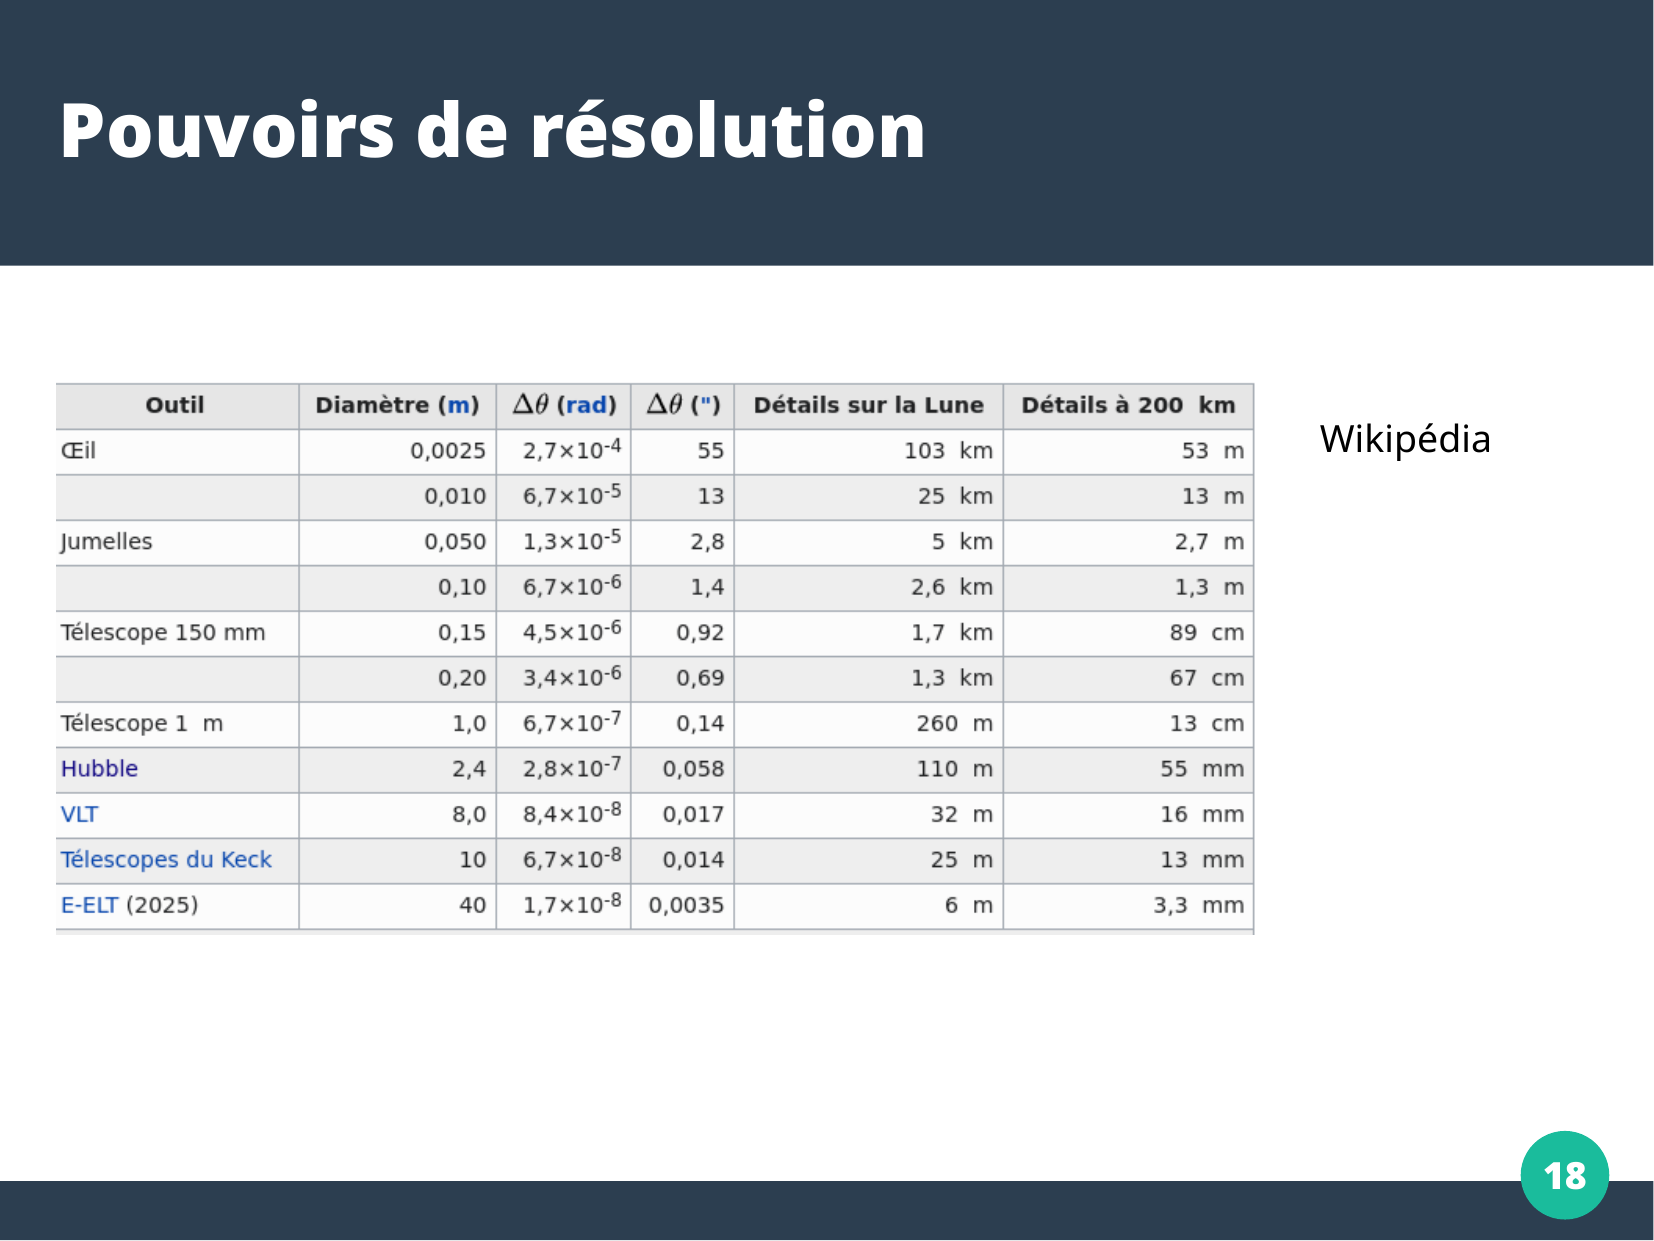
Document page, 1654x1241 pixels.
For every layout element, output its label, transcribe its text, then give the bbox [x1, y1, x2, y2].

text_box Wikipédia [1305, 405, 1636, 464]
picture [56, 374, 1261, 935]
title Pouvoirs de résolution [59, 49, 1595, 207]
